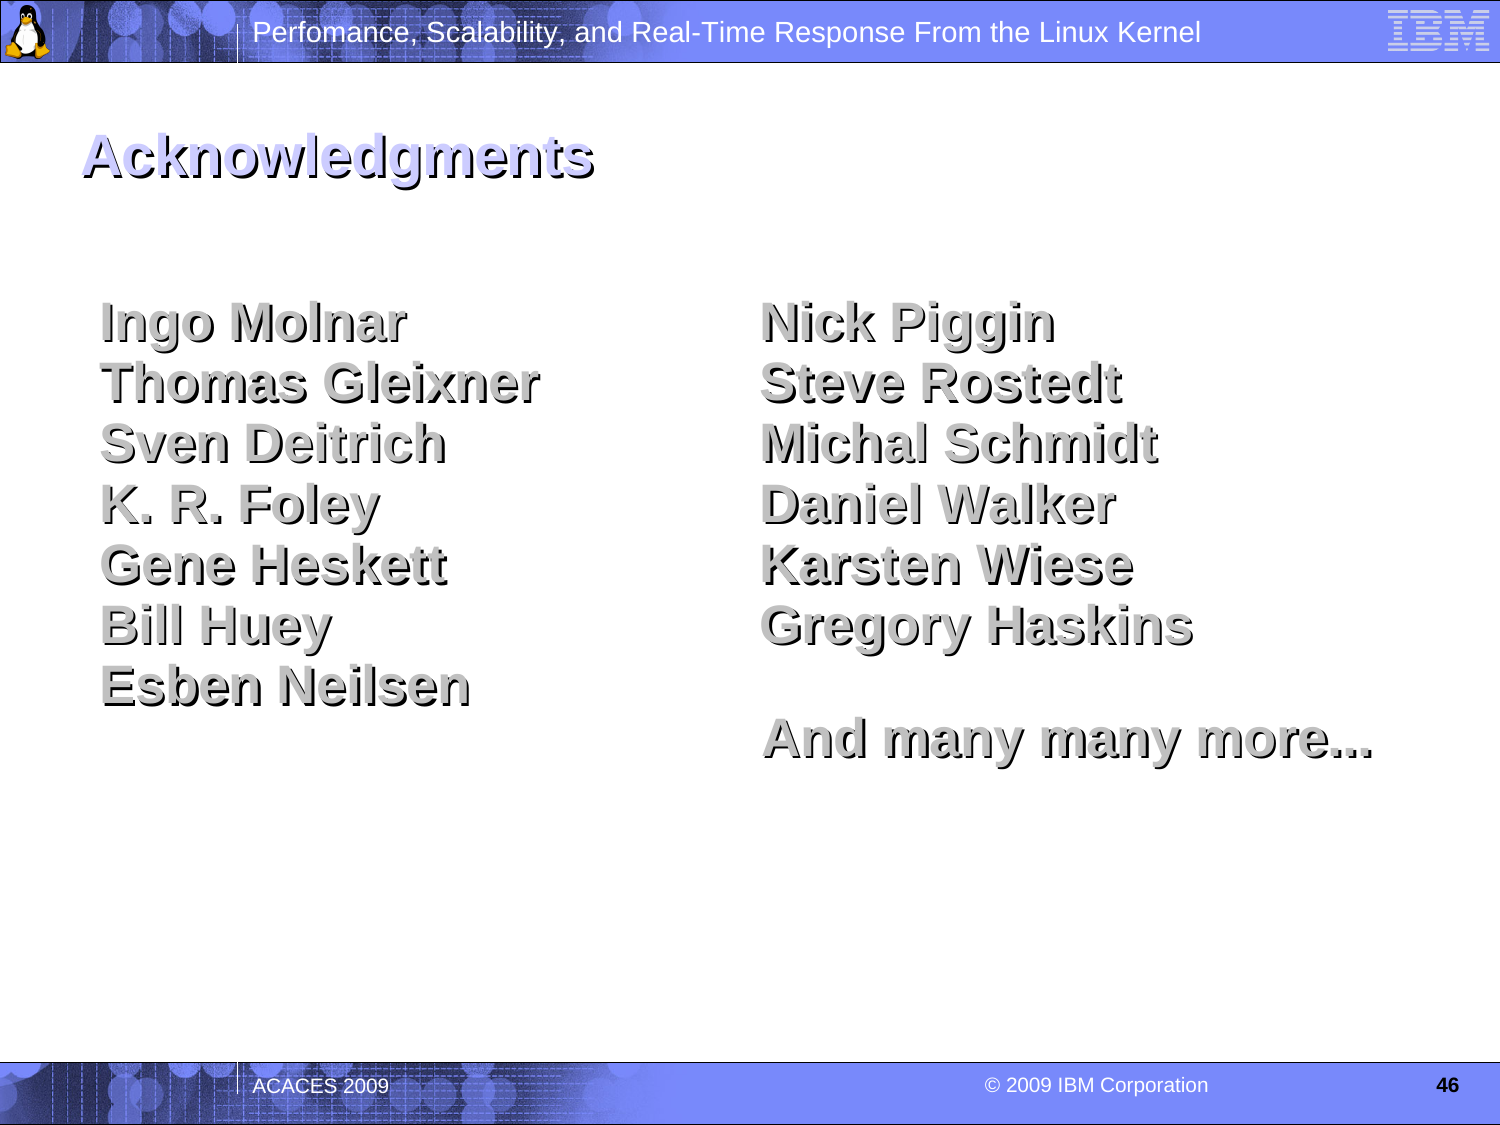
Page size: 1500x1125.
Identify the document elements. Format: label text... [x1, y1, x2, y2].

picture [1, 1, 1500, 62]
picture [0, 1063, 1500, 1124]
list Nick Piggin Steve Rostedt Michal Schmidt Daniel Walker Karsten Wiese Gregory Haskins And many many more... [759, 291, 1389, 1022]
title Acknowledgments [79, 116, 1433, 199]
list Ingo Molnar Thomas Gleixner Sven Deitrich K. R. Foley Gene Heskett Bill Huey Esben Neilsen [99, 291, 729, 1022]
